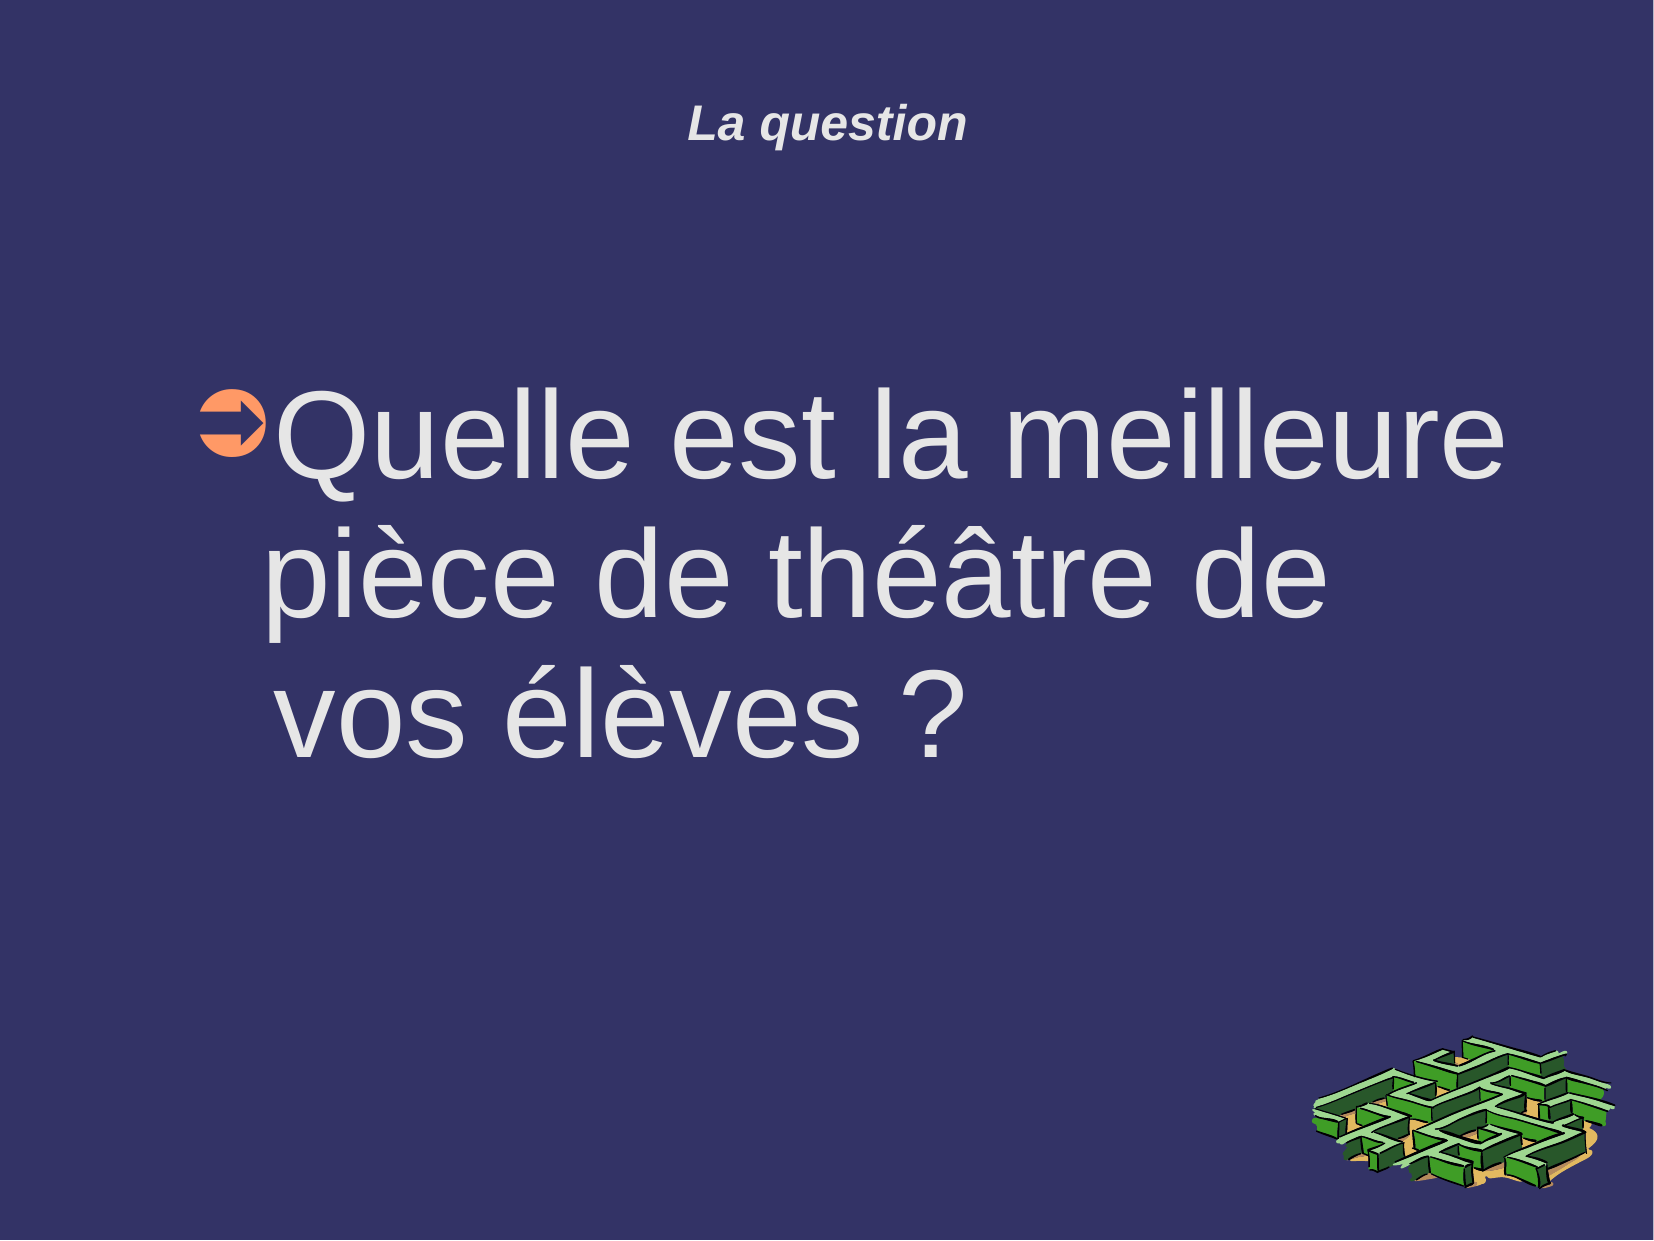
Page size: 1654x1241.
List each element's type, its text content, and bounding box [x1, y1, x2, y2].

title La question [121, 19, 1534, 227]
list Quelle est la meilleure pièce de théâtre de vos élèves ? [178, 364, 1570, 1147]
